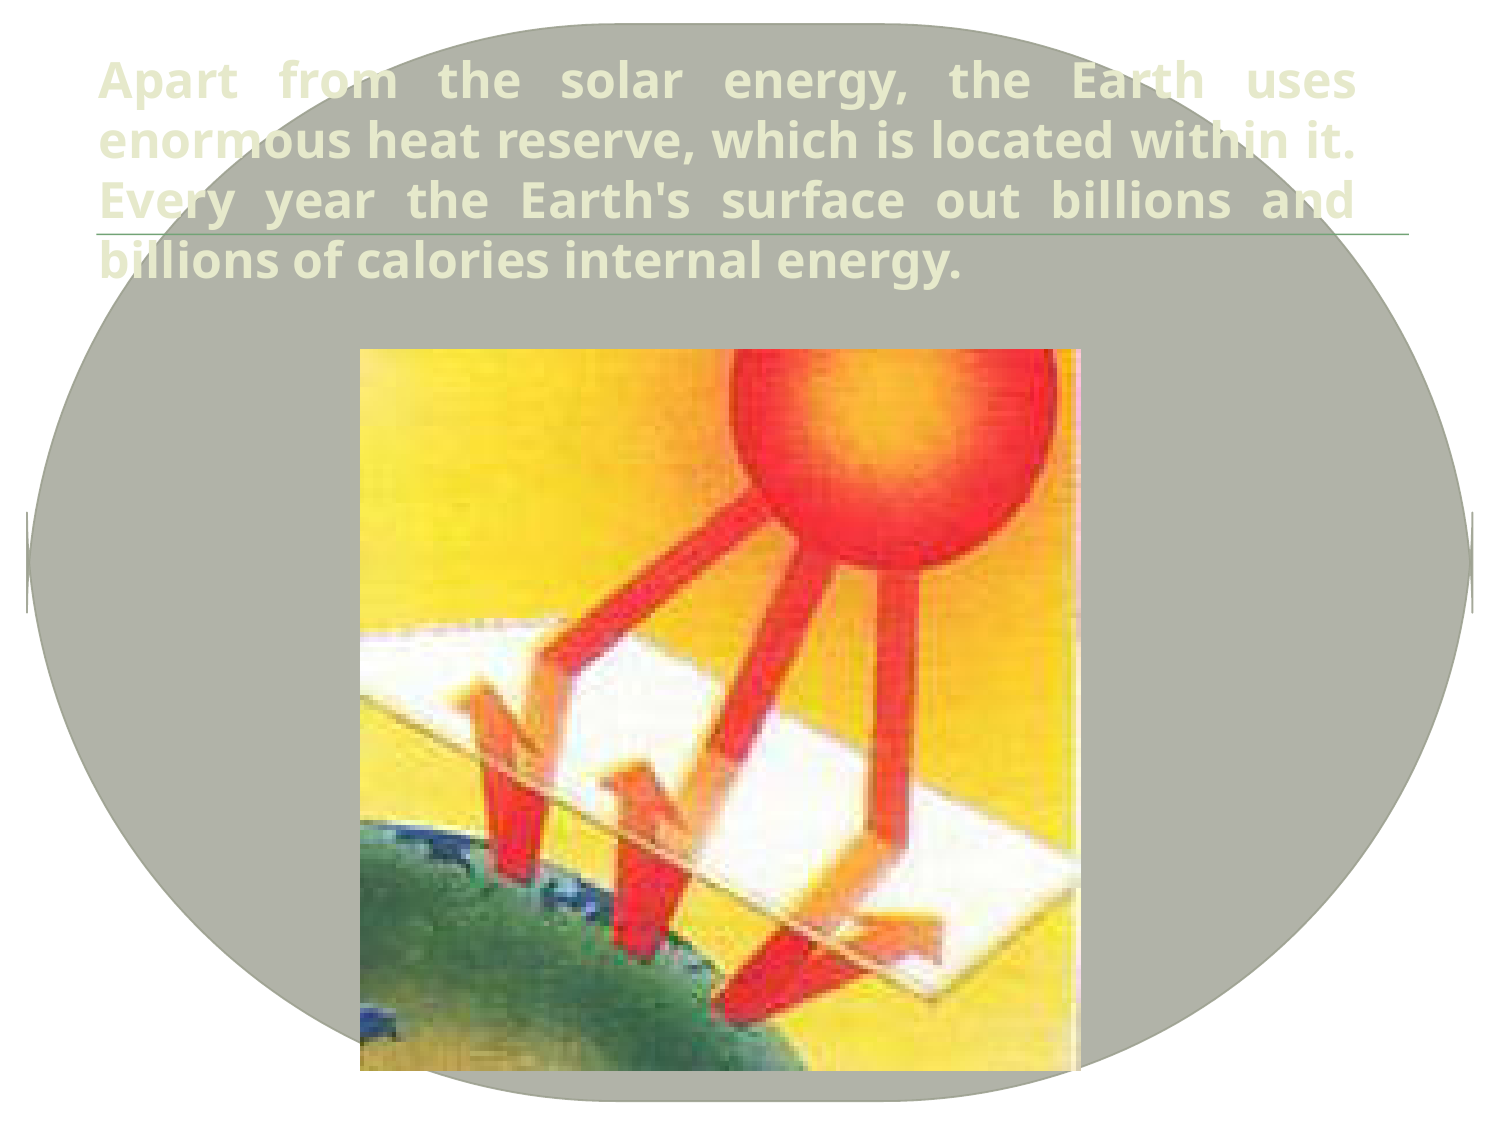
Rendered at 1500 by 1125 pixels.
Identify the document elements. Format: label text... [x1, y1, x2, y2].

title Apart from the solar energy, the Earth uses enormous heat reserve, which is located within it. Every year the Earth's surface out billions and billions of calories internal energy. [75, 41, 1425, 315]
picture [360, 349, 1081, 1071]
